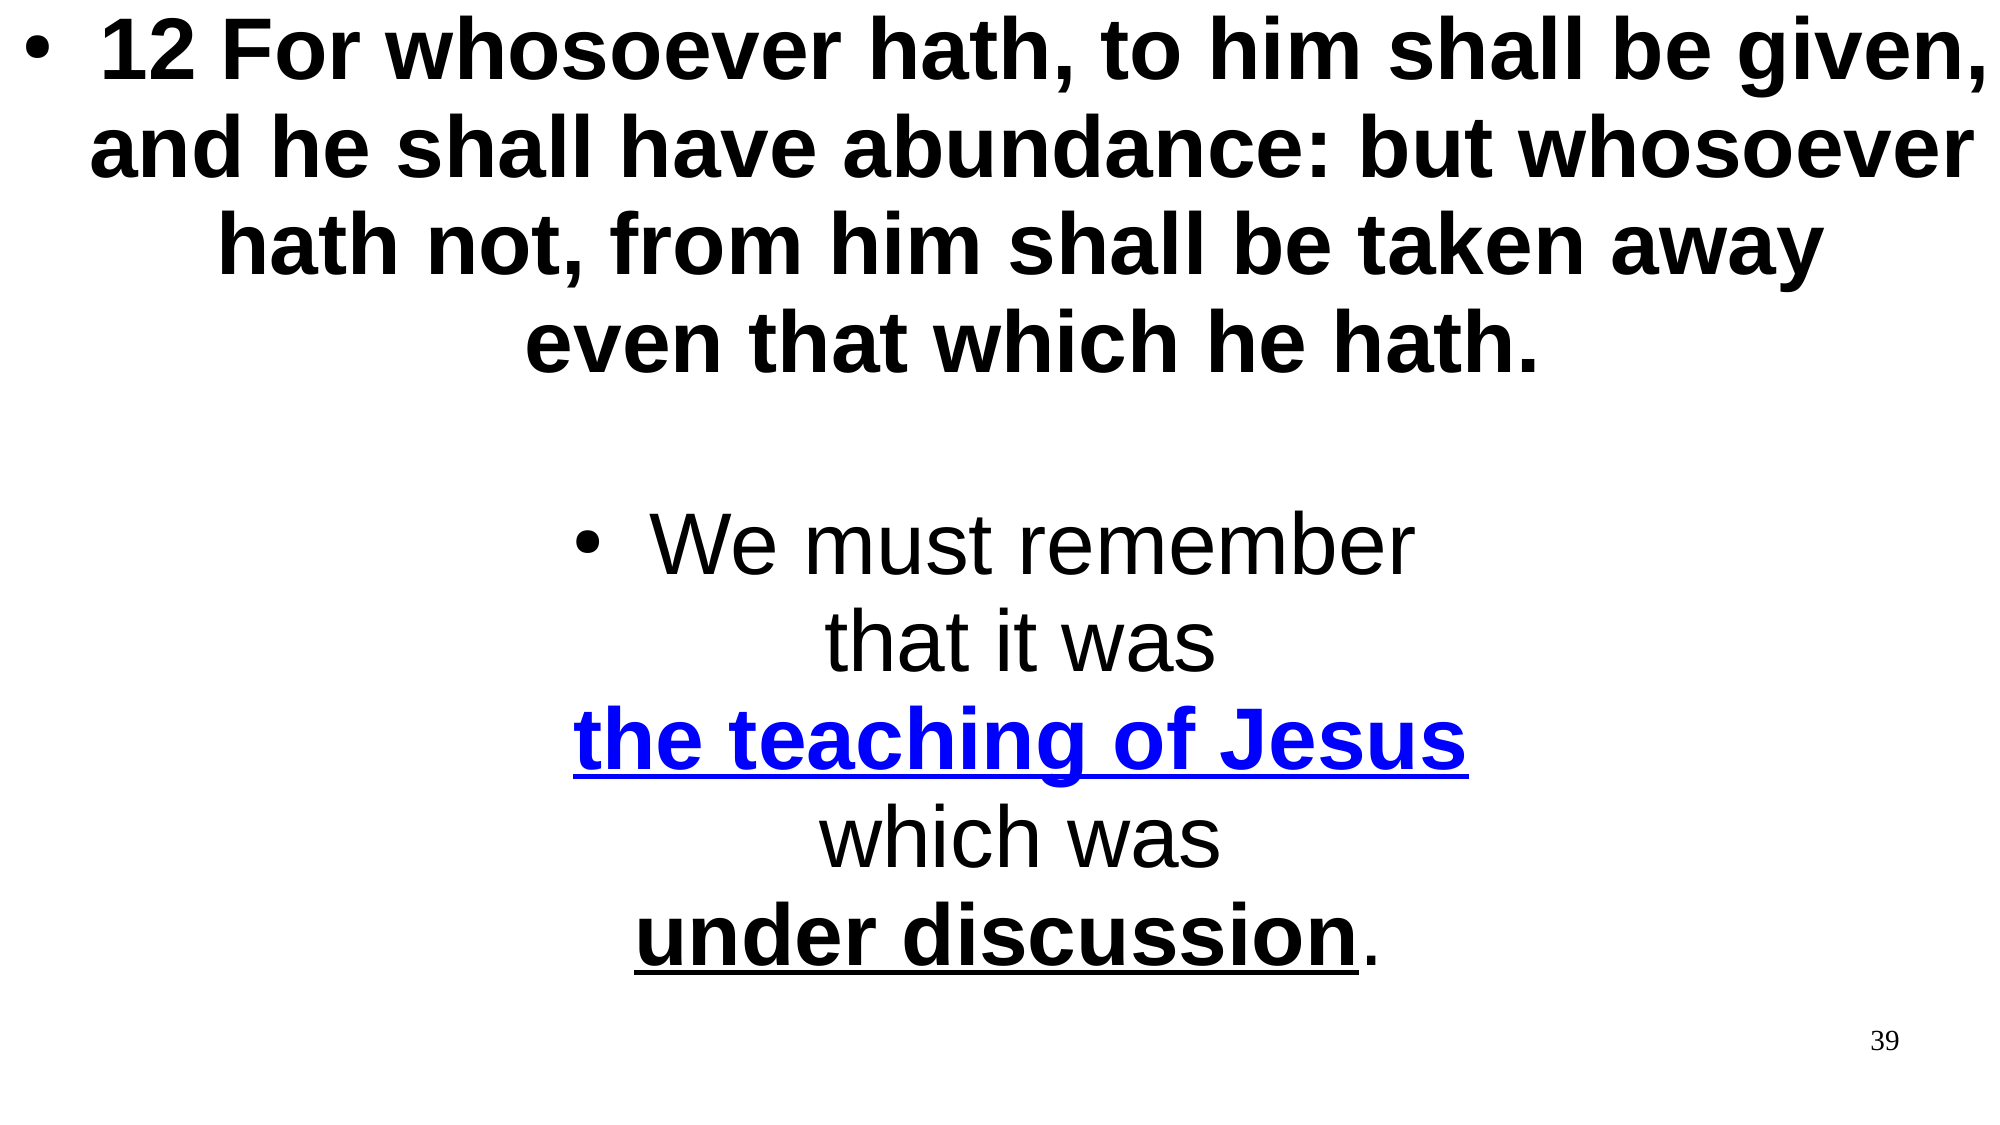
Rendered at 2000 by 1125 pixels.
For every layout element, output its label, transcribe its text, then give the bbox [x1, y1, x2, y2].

list 12 For whosoever hath, to him shall be given, and he shall have abundance: but whosoever hath not, from him shall be taken away even that which he hath. We must remember that it was the teaching of Jesus which was under discussion. [0, 0, 1996, 1123]
